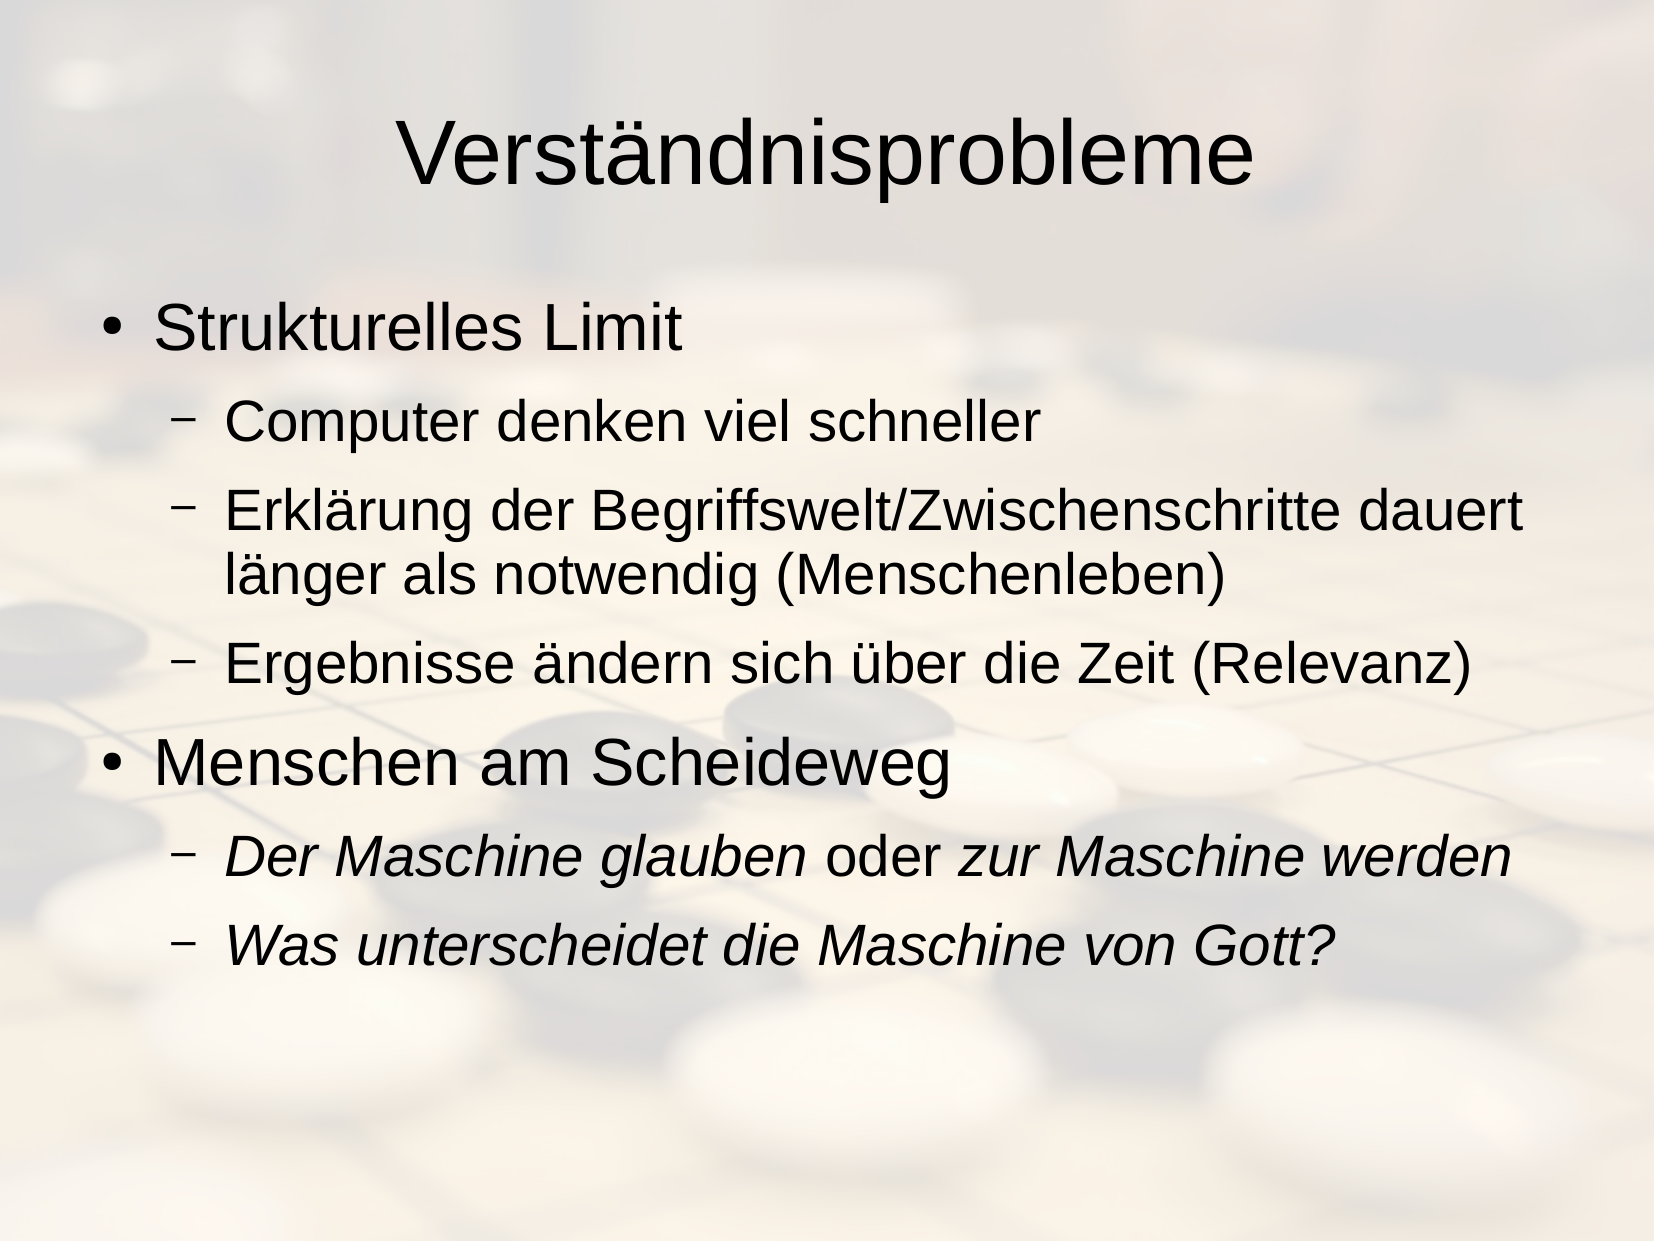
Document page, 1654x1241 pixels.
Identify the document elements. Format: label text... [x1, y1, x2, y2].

list Strukturelles Limit Computer denken viel schneller Erklärung der Begriffswelt/Zwischenschritte dauert länger als notwendig (Menschenleben) Ergebnisse ändern sich über die Zeit (Relevanz) Menschen am Scheideweg Der Maschine glauben oder zur Maschine werden Was unterscheidet die Maschine von Gott? [82, 290, 1571, 1010]
title Verständnisprobleme [82, 49, 1571, 257]
